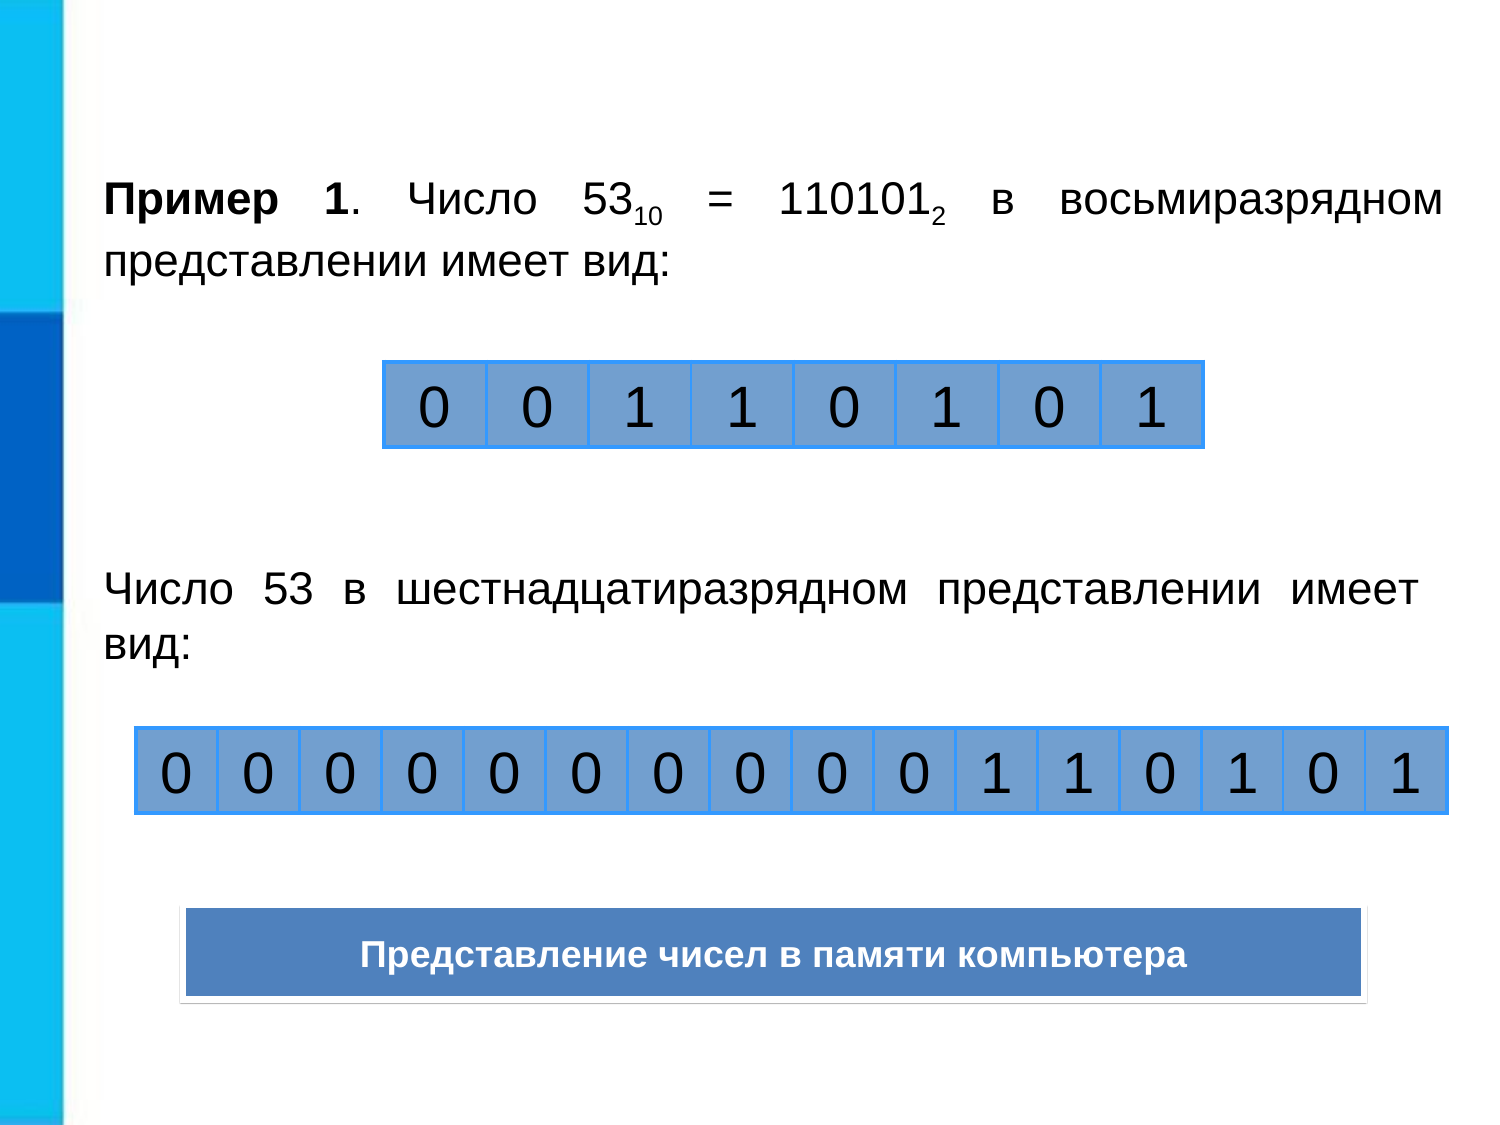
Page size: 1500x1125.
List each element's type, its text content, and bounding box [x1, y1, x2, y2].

table_header 0 [711, 730, 790, 811]
table_header 1 [897, 364, 997, 445]
text_box Представление чисел в памяти компьютера [183, 905, 1365, 1000]
text_box Число 53 в шестнадцатиразрядном представлении имеет вид: [88, 550, 1436, 677]
table_header 0 [1121, 730, 1200, 811]
table_header 0 [383, 730, 462, 811]
table_header 1 [1102, 364, 1201, 445]
table_header 1 [1203, 730, 1282, 811]
table_header 0 [301, 730, 380, 811]
table_header 0 [465, 730, 544, 811]
table_header 0 [793, 730, 872, 811]
table_header 0 [795, 364, 894, 445]
table_header 1 [1366, 730, 1445, 811]
text_box Пример 1. Число 5310 = 1101012 в восьмиразрядном представлении имеет вид: [88, 160, 1459, 294]
table_header 0 [1284, 730, 1364, 811]
table_header 1 [957, 730, 1036, 811]
table_header 0 [219, 730, 298, 811]
table_header 0 [488, 364, 587, 445]
table_header 1 [692, 364, 792, 445]
picture [0, 0, 1500, 1125]
table_header 0 [138, 730, 216, 811]
table_header 0 [386, 364, 485, 445]
table_header 1 [1039, 730, 1118, 811]
table_header 0 [875, 730, 954, 811]
table_header 0 [547, 730, 626, 811]
table_header 1 [590, 364, 690, 445]
table_header 0 [1000, 364, 1099, 445]
table_header 0 [629, 730, 708, 811]
